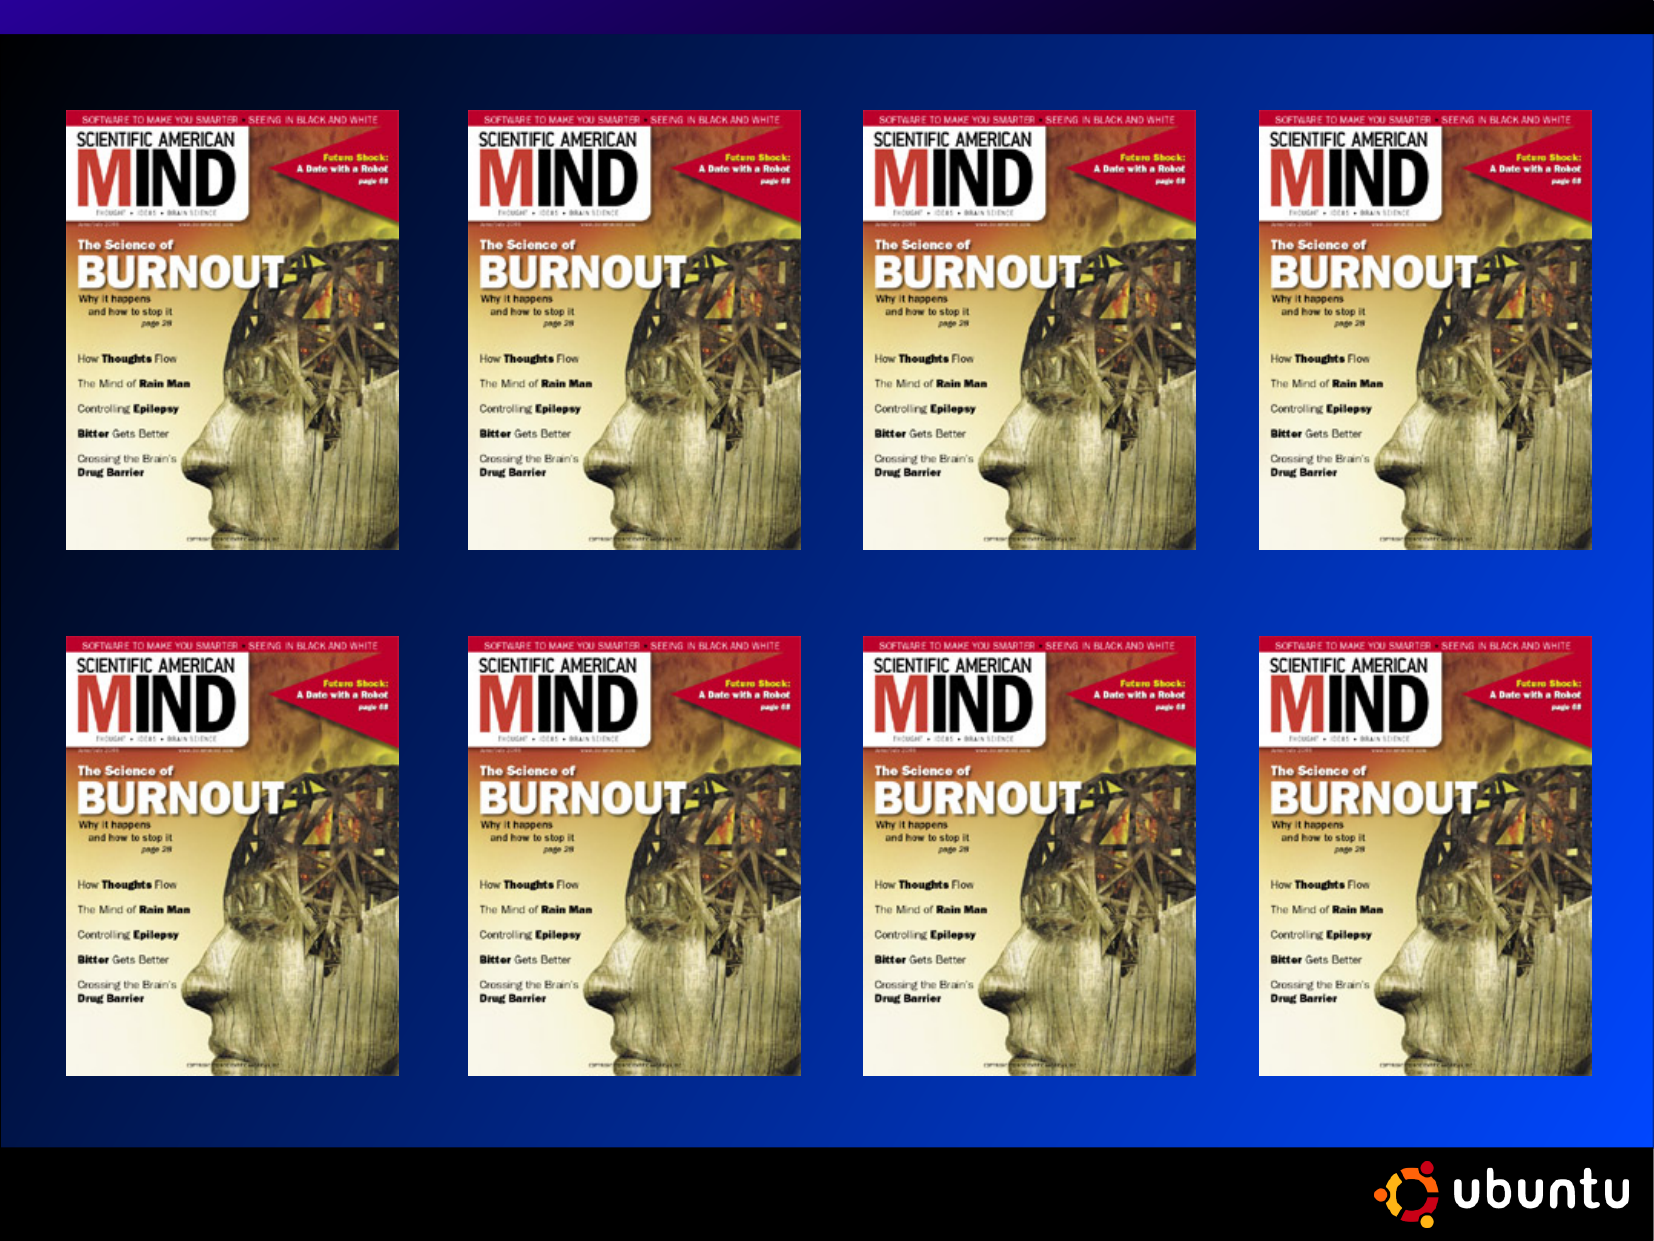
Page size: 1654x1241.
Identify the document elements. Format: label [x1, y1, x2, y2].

picture [863, 110, 1196, 550]
picture [468, 110, 801, 550]
picture [66, 636, 399, 1076]
picture [863, 636, 1196, 1076]
picture [66, 110, 399, 550]
picture [468, 636, 801, 1076]
text_box [0, 0, 1654, 1241]
picture [1259, 110, 1592, 550]
picture [1259, 636, 1592, 1076]
picture [1374, 1161, 1629, 1228]
